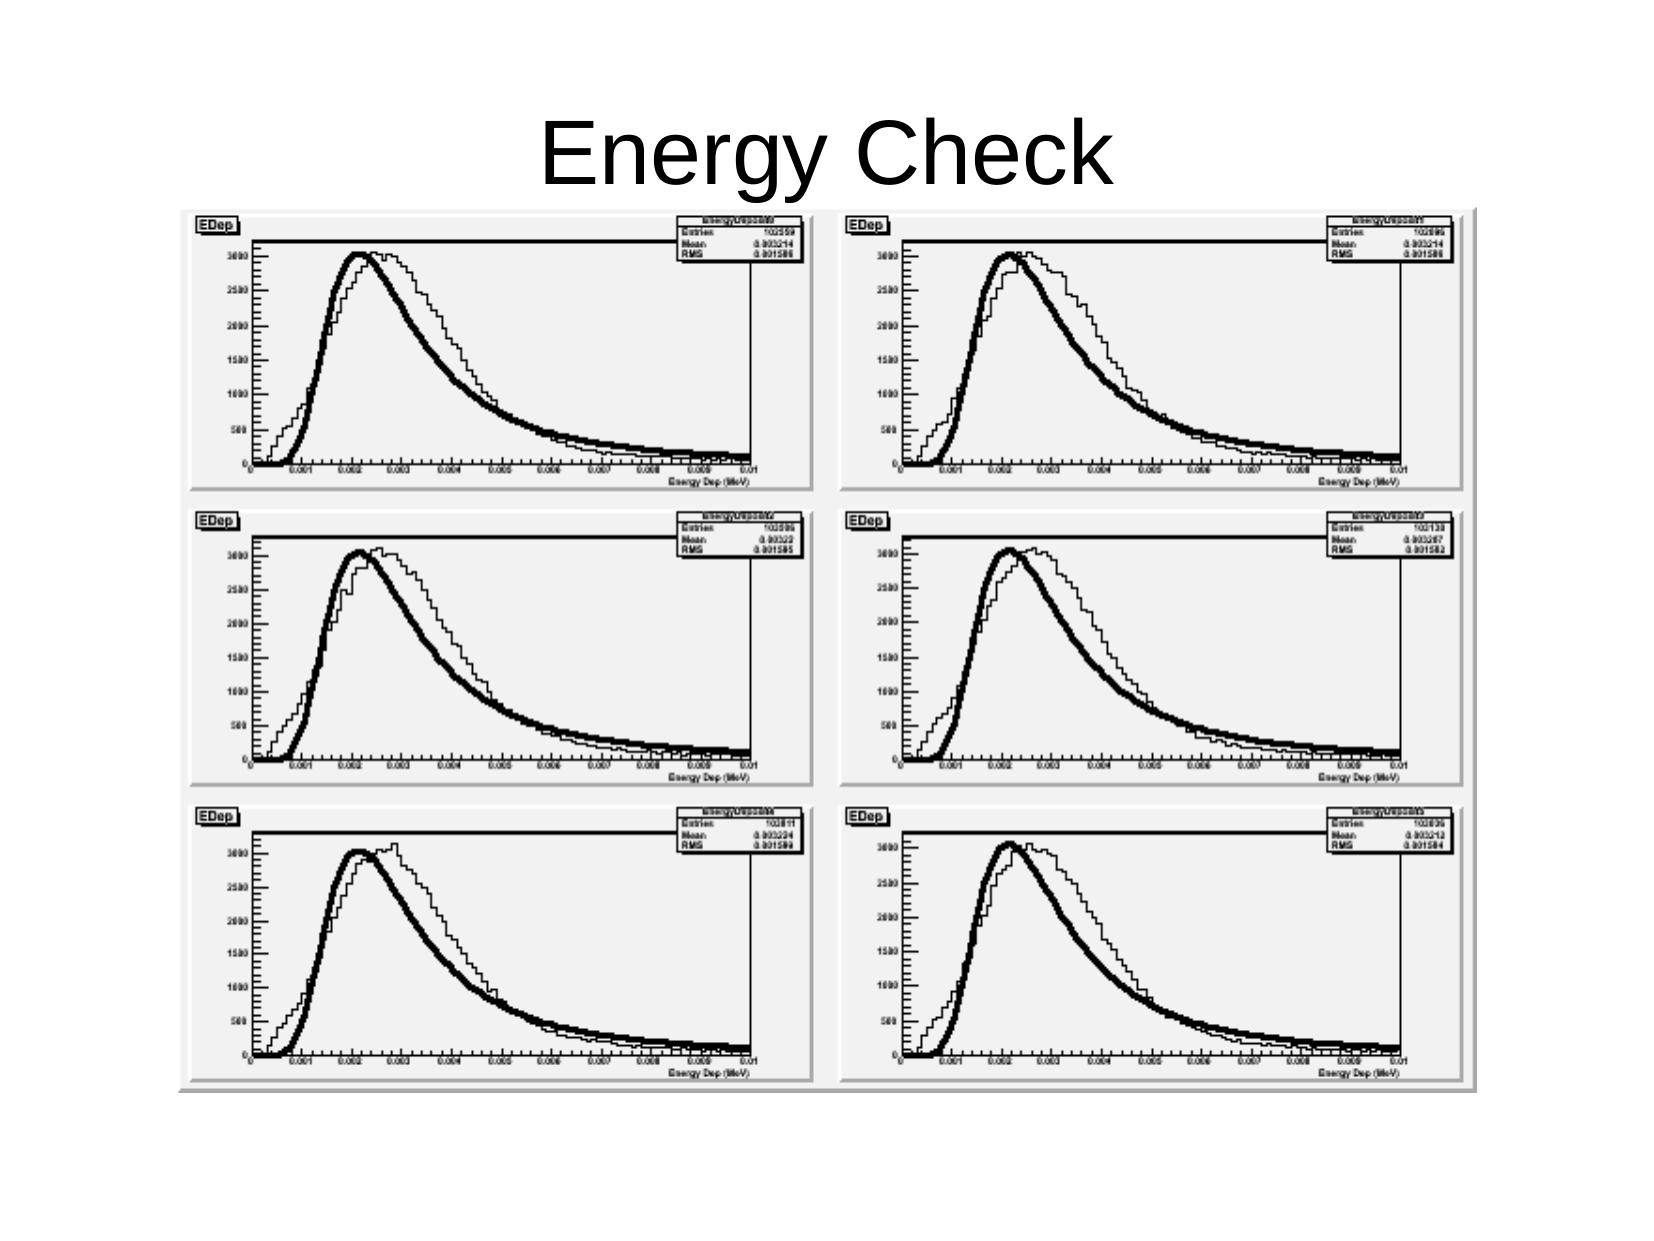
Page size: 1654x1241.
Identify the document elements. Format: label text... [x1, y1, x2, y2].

title Energy Check [82, 56, 1571, 250]
picture [177, 206, 1477, 1093]
